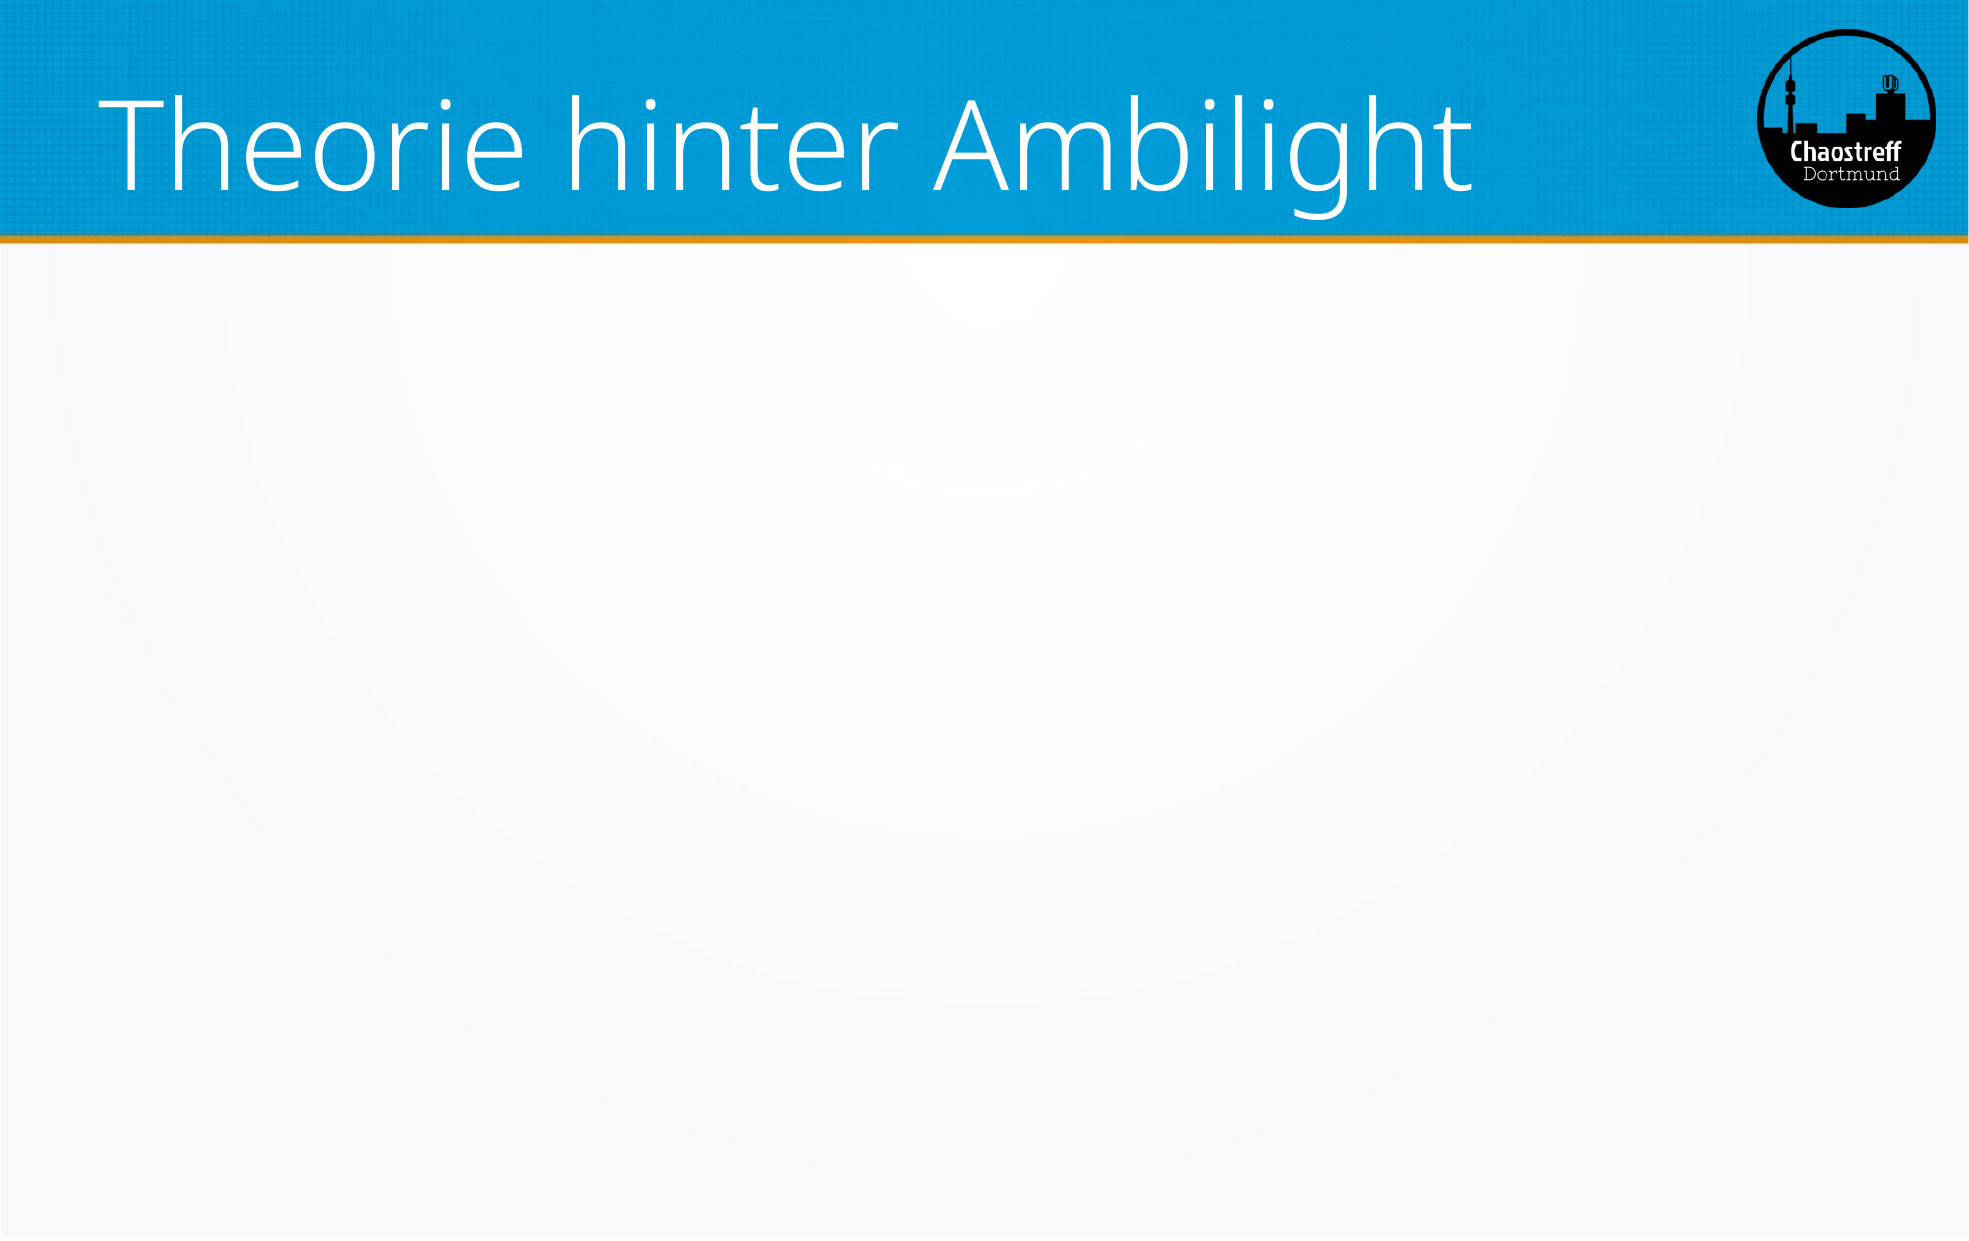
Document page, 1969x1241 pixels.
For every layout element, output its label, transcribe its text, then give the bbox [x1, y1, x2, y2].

title Theorie hinter Ambilight [98, 19, 1870, 227]
picture [0, 233, 1969, 1241]
picture [1870, 34, 1935, 204]
